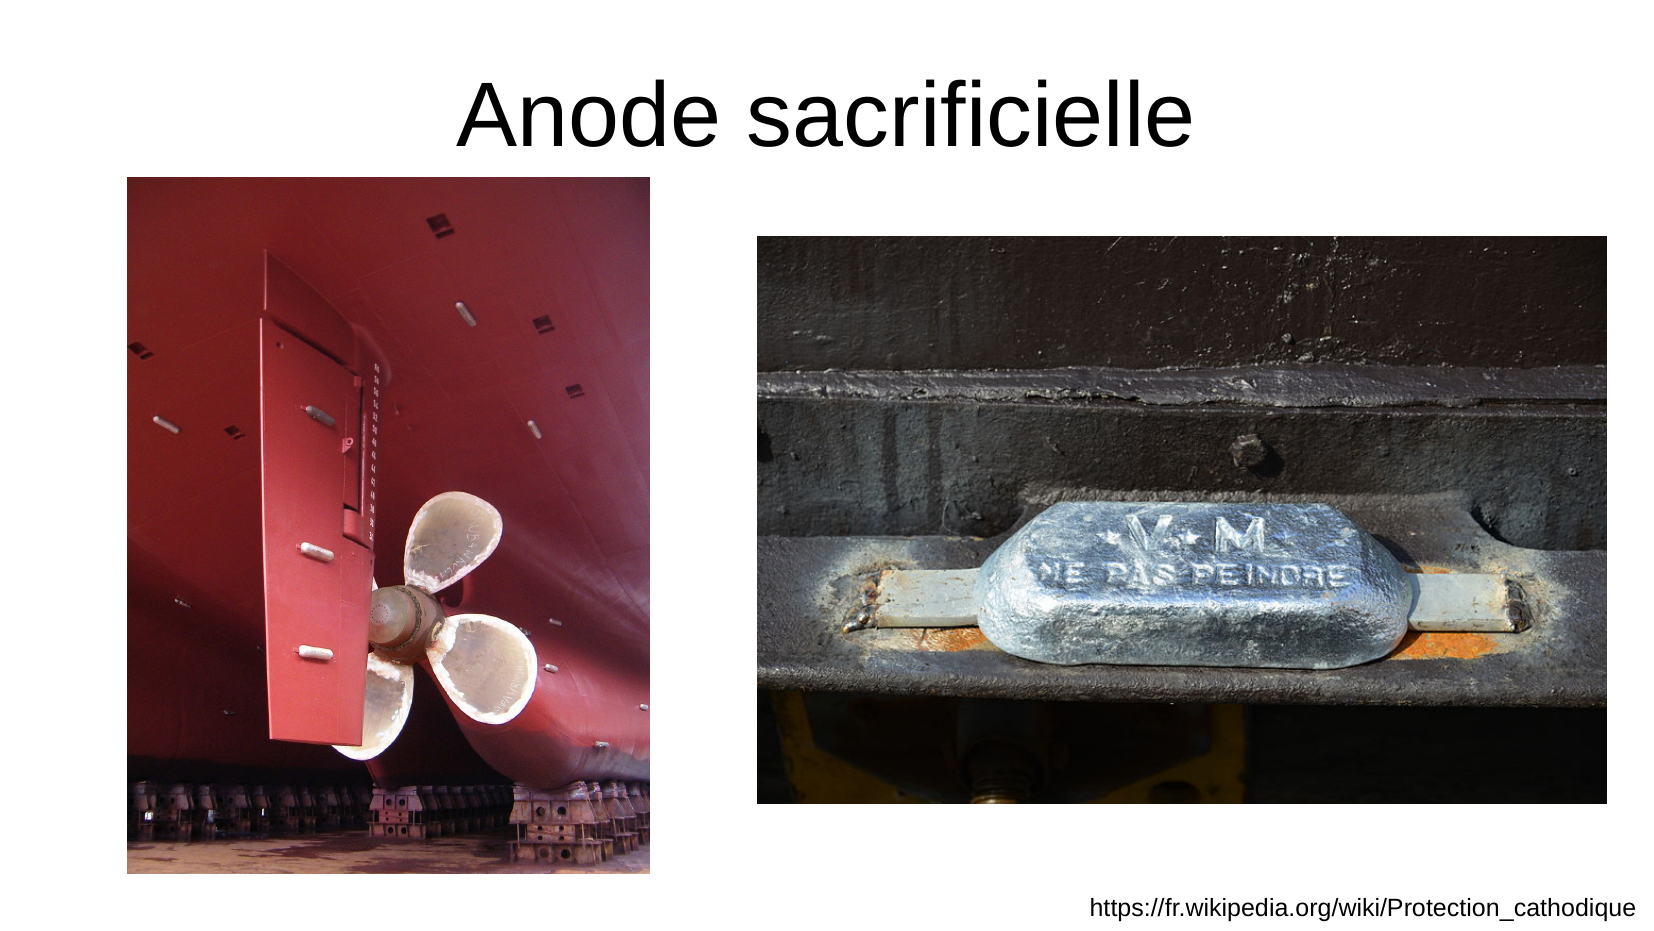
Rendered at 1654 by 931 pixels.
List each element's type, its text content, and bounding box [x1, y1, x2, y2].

text_box https://fr.wikipedia.org/wiki/Protection_cathodique [1074, 885, 1654, 931]
picture [127, 177, 650, 874]
title Anode sacrificielle [82, 37, 1571, 193]
picture [757, 236, 1607, 804]
